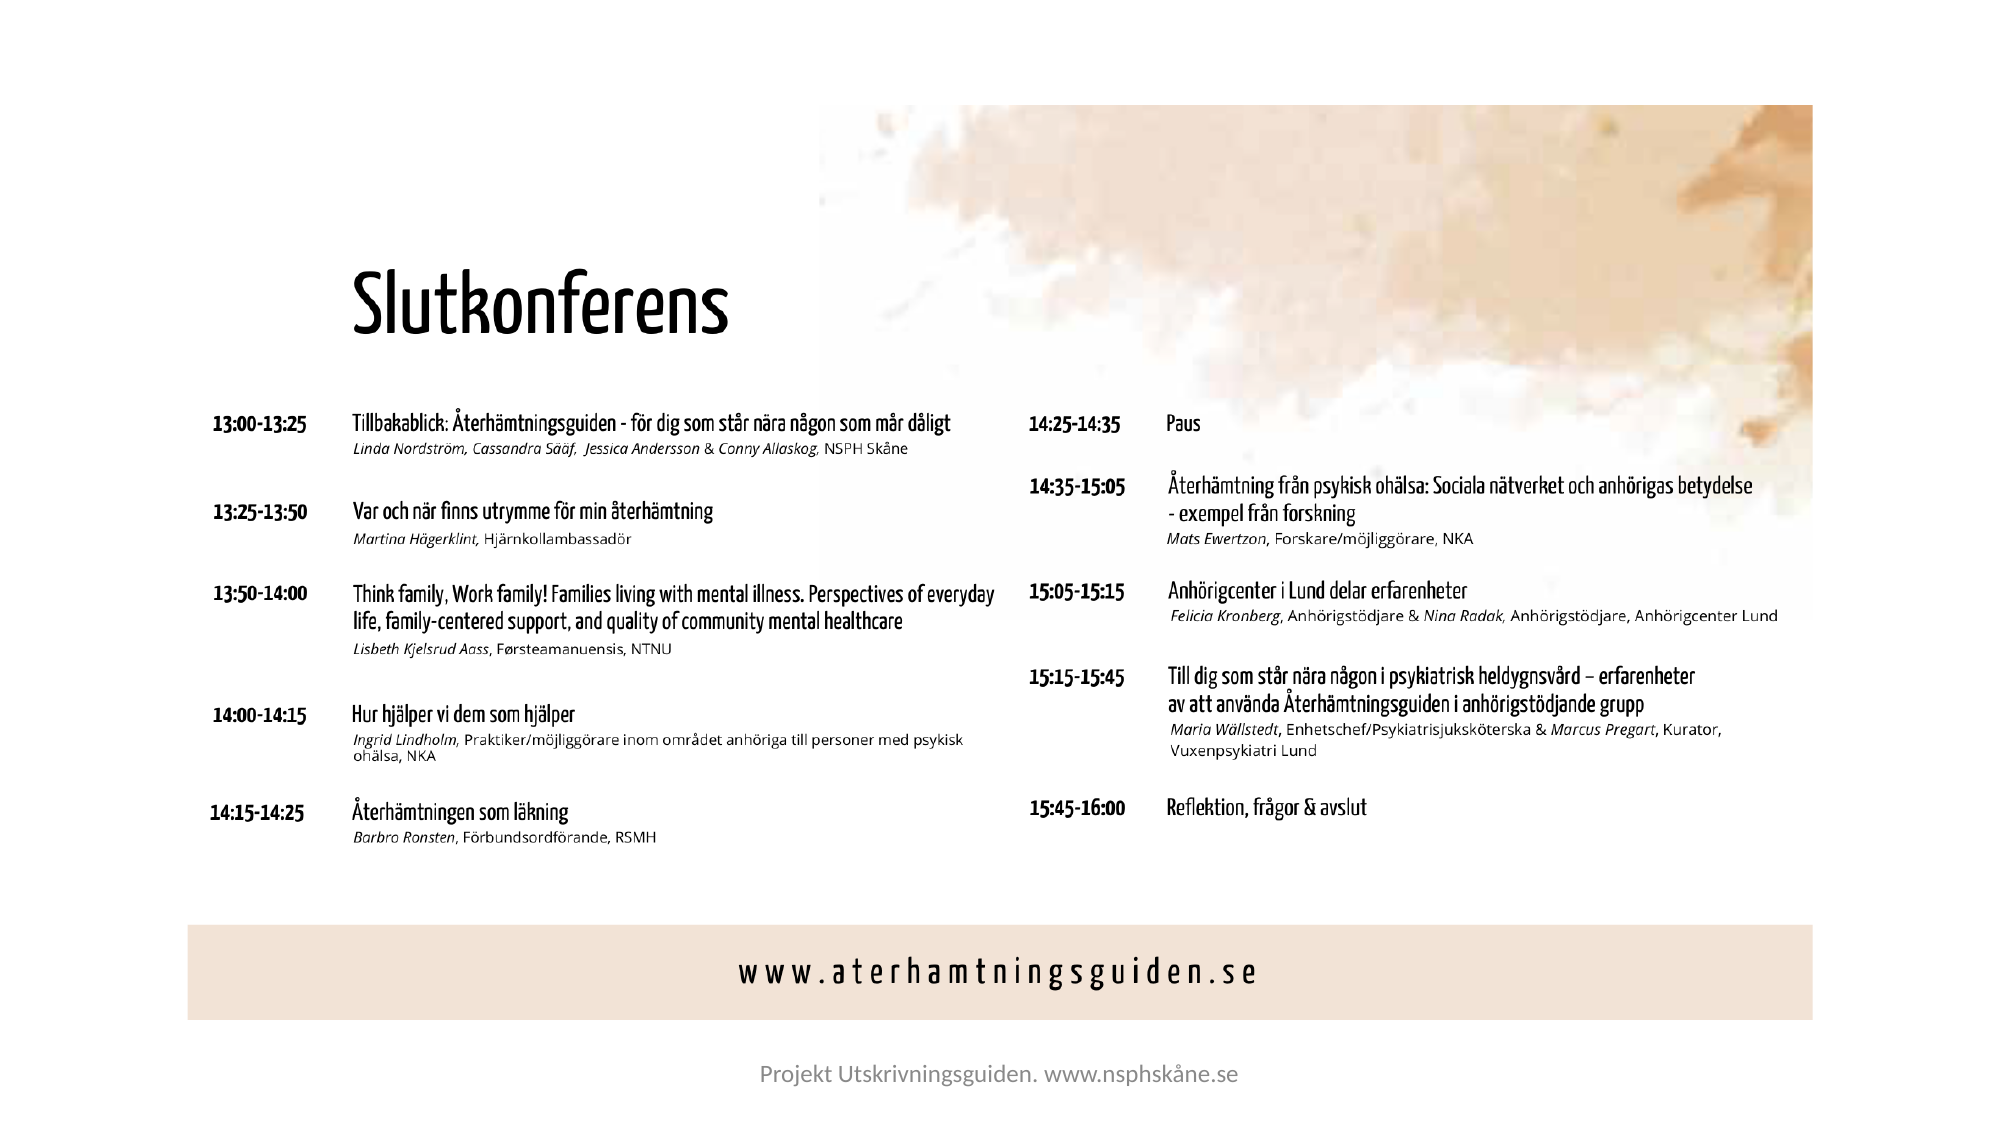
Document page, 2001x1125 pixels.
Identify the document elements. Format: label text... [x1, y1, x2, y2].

text_box Projekt Utskrivningsguiden. www.nsphskåne.se [662, 1042, 1338, 1103]
picture [187, 105, 1813, 1020]
